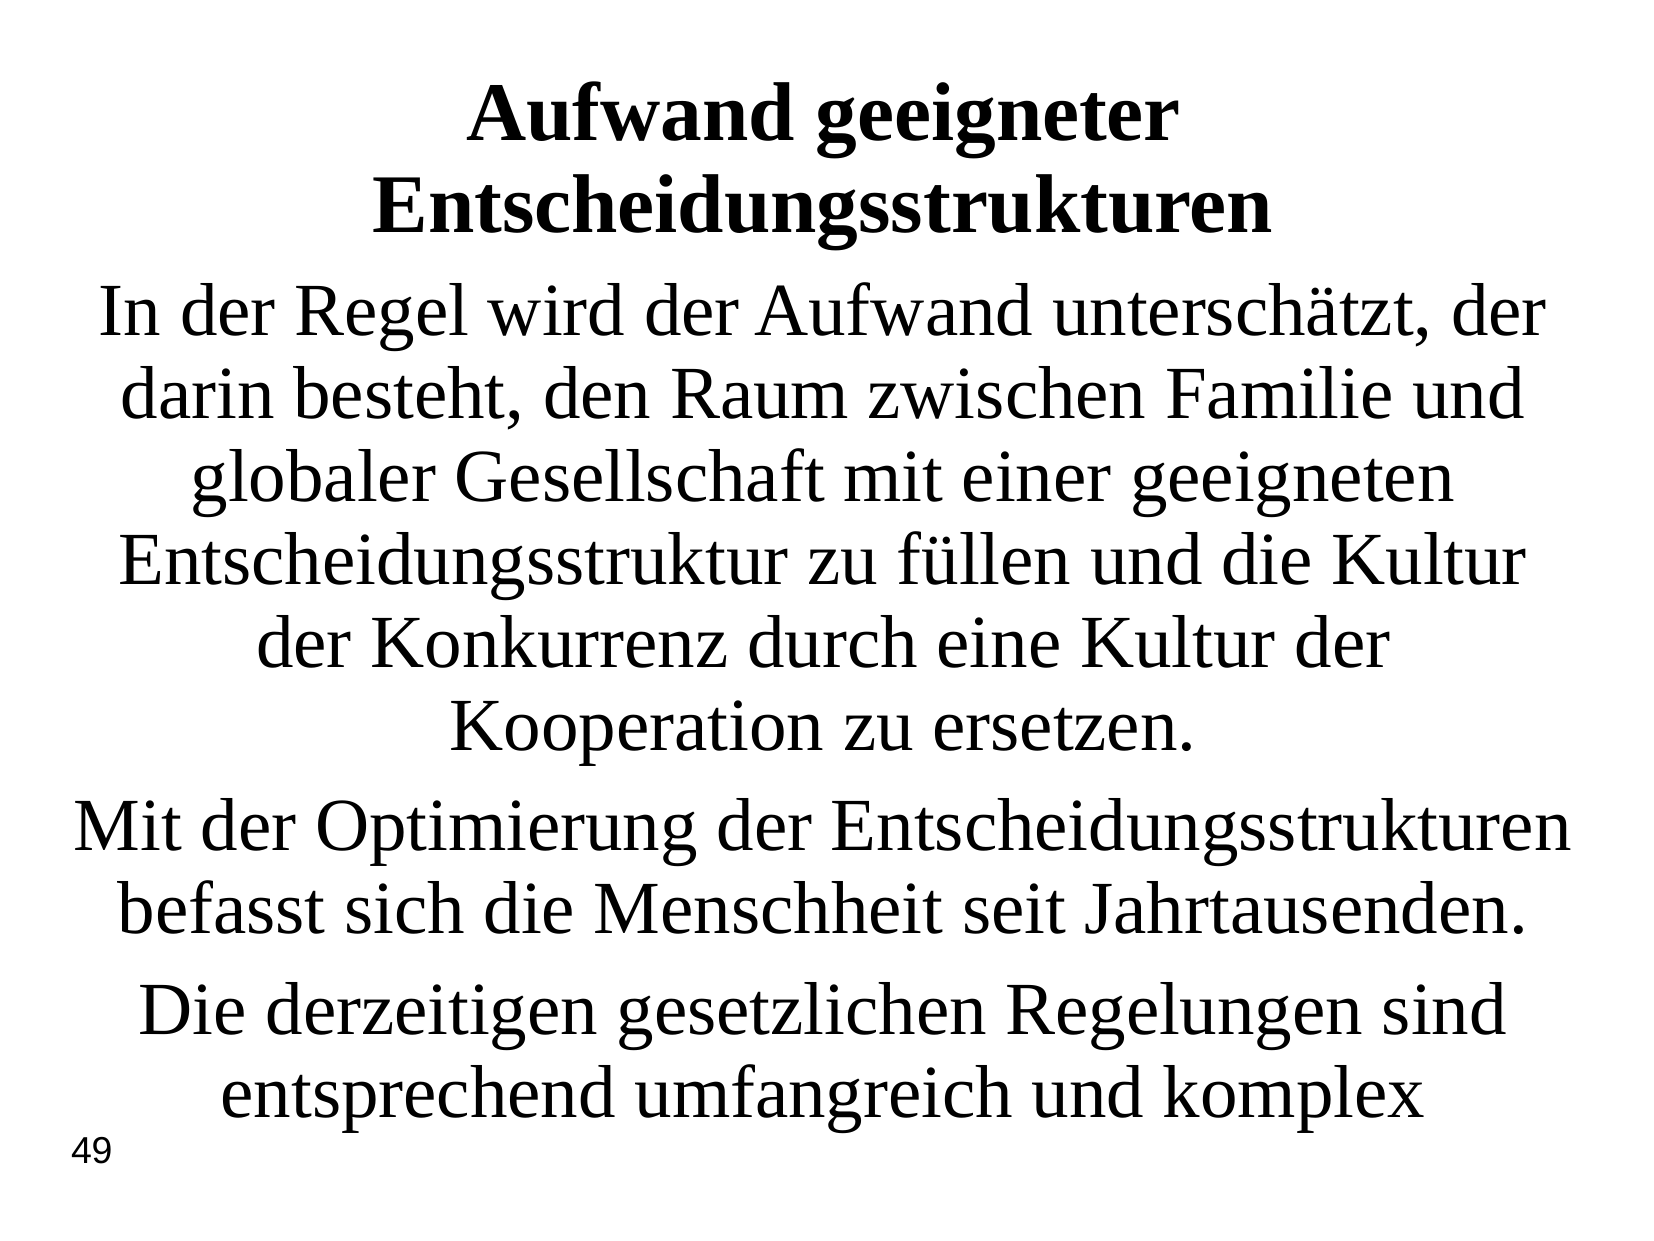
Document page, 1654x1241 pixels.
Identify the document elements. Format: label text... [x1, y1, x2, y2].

text_box <Nummer> [56, 1122, 274, 1193]
text_box Aufwand geeigneter Entscheidungsstrukturen In der Regel wird der Aufwand unterschätzt, der darin besteht, den Raum zwischen Familie und globaler Gesellschaft mit einer geeigneten Entscheidungsstruktur zu füllen und die Kultur der Konkurrenz durch eine Kultur der Kooperation zu ersetzen. Mit der Optimierung der Entscheidungsstrukturen befasst sich die Menschheit seit Jahrtausenden. Die derzeitigen gesetzlichen Regelungen sind entsprechend umfangreich und komplex [59, 59, 1595, 1142]
